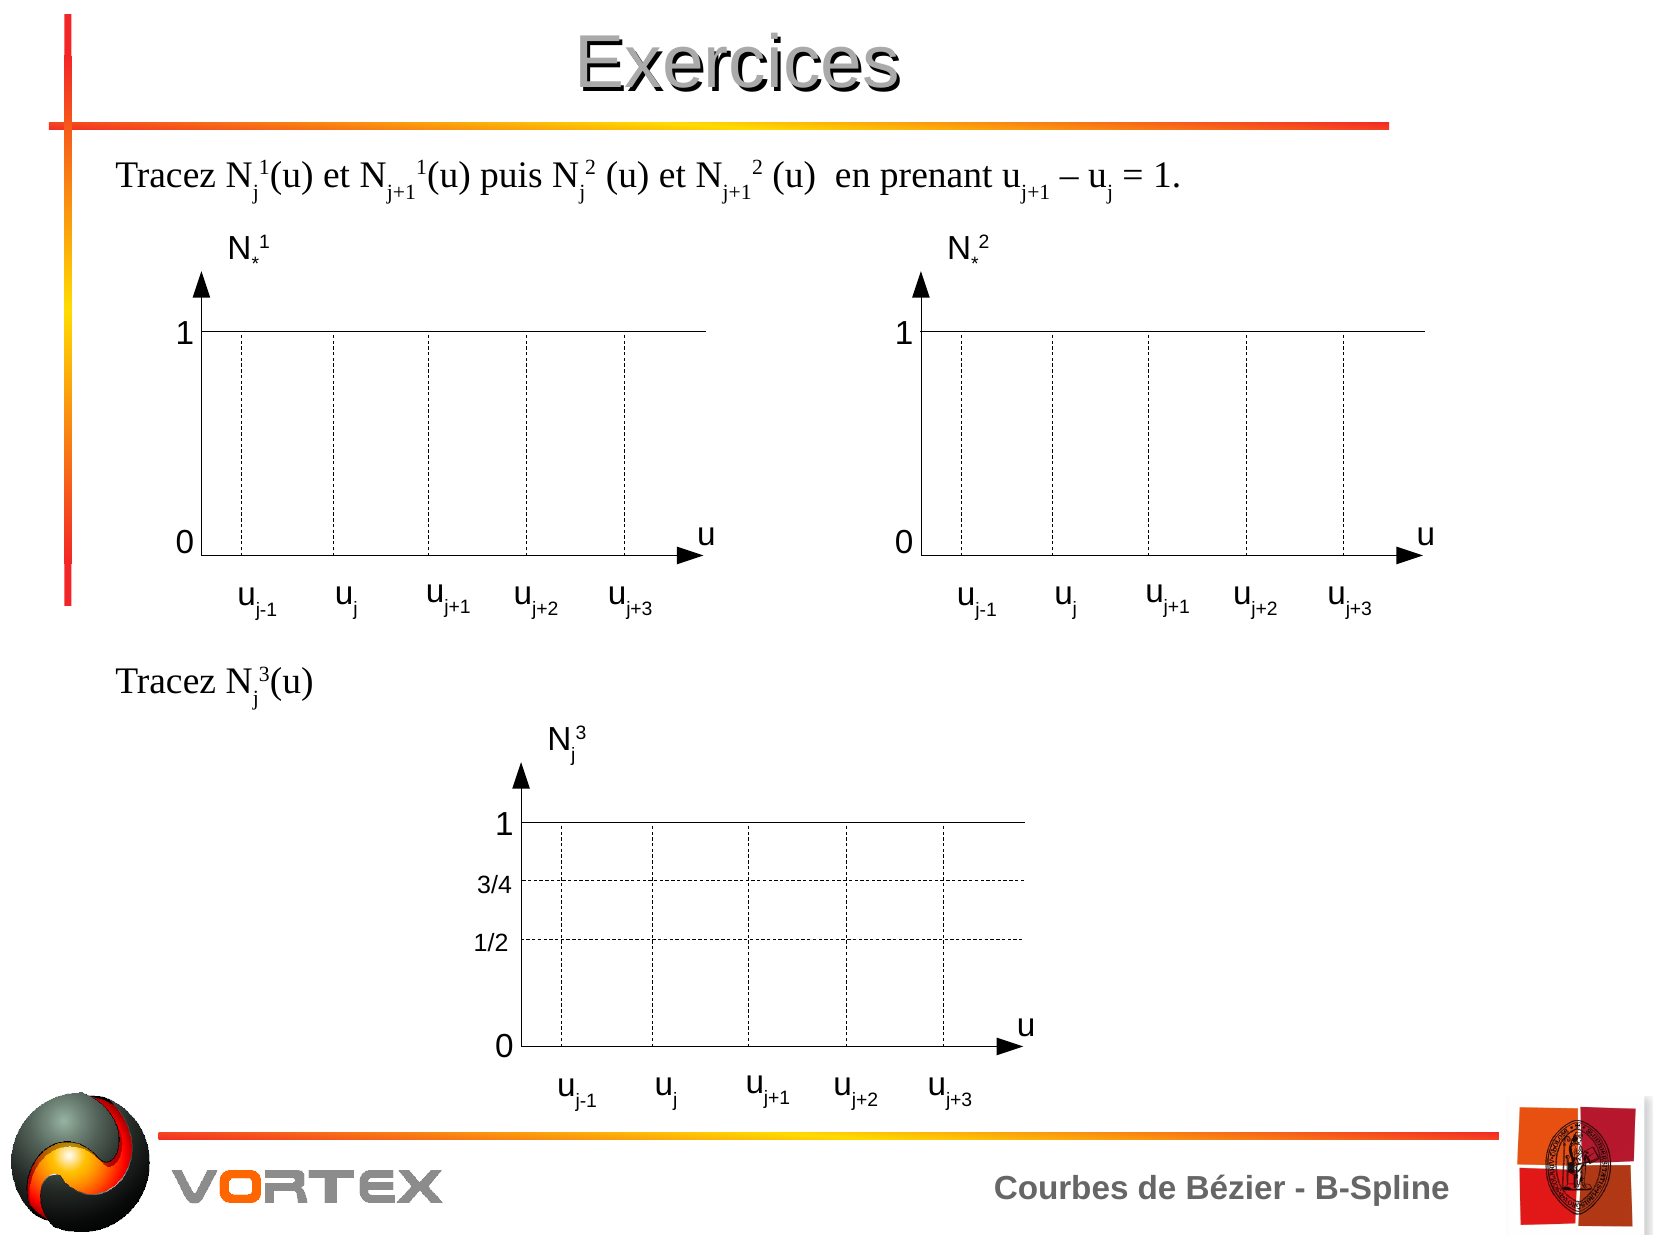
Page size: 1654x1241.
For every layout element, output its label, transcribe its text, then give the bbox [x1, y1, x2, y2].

text_box uj+3 [1312, 566, 1391, 683]
text_box uj+3 [912, 1057, 991, 1174]
text_box uj [1039, 566, 1118, 633]
text_box 3/4 [462, 862, 541, 911]
text_box 0 [480, 1020, 559, 1078]
text_box uj+1 [411, 565, 490, 681]
text_box 1/2 [458, 921, 537, 969]
text_box u [1002, 999, 1081, 1057]
picture [1505, 1096, 1653, 1235]
text_box u [1401, 508, 1480, 566]
text_box 1 [480, 797, 559, 856]
text_box uj+2 [1218, 566, 1297, 683]
text_box uj+1 [730, 1056, 809, 1172]
text_box uj [320, 566, 399, 633]
text_box 0 [160, 516, 239, 574]
text_box 1 [880, 306, 959, 365]
text_box uj-1 [942, 568, 1021, 635]
text_box uj+1 [1130, 565, 1209, 681]
text_box uj-1 [542, 1059, 621, 1126]
text_box u [682, 508, 761, 566]
text_box N*2 [932, 222, 1011, 330]
text_box uj+3 [593, 566, 672, 683]
text_box 0 [880, 516, 959, 574]
text_box uj [639, 1057, 718, 1124]
text_box Nj3 [532, 713, 611, 780]
picture [11, 1092, 443, 1232]
text_box uj-1 [222, 568, 301, 635]
text_box uj+2 [818, 1057, 897, 1174]
title Exercices [82, 4, 1392, 120]
text_box N*1 [212, 222, 291, 330]
text_box uj+2 [498, 566, 577, 683]
text_box 1 [160, 306, 239, 365]
list Tracez Nj1(u) et Nj+11(u) puis Nj2 (u) et Nj+12 (u) en prenant uj+1 – uj = 1. Tracez Nj3(u) [97, 153, 1571, 1109]
